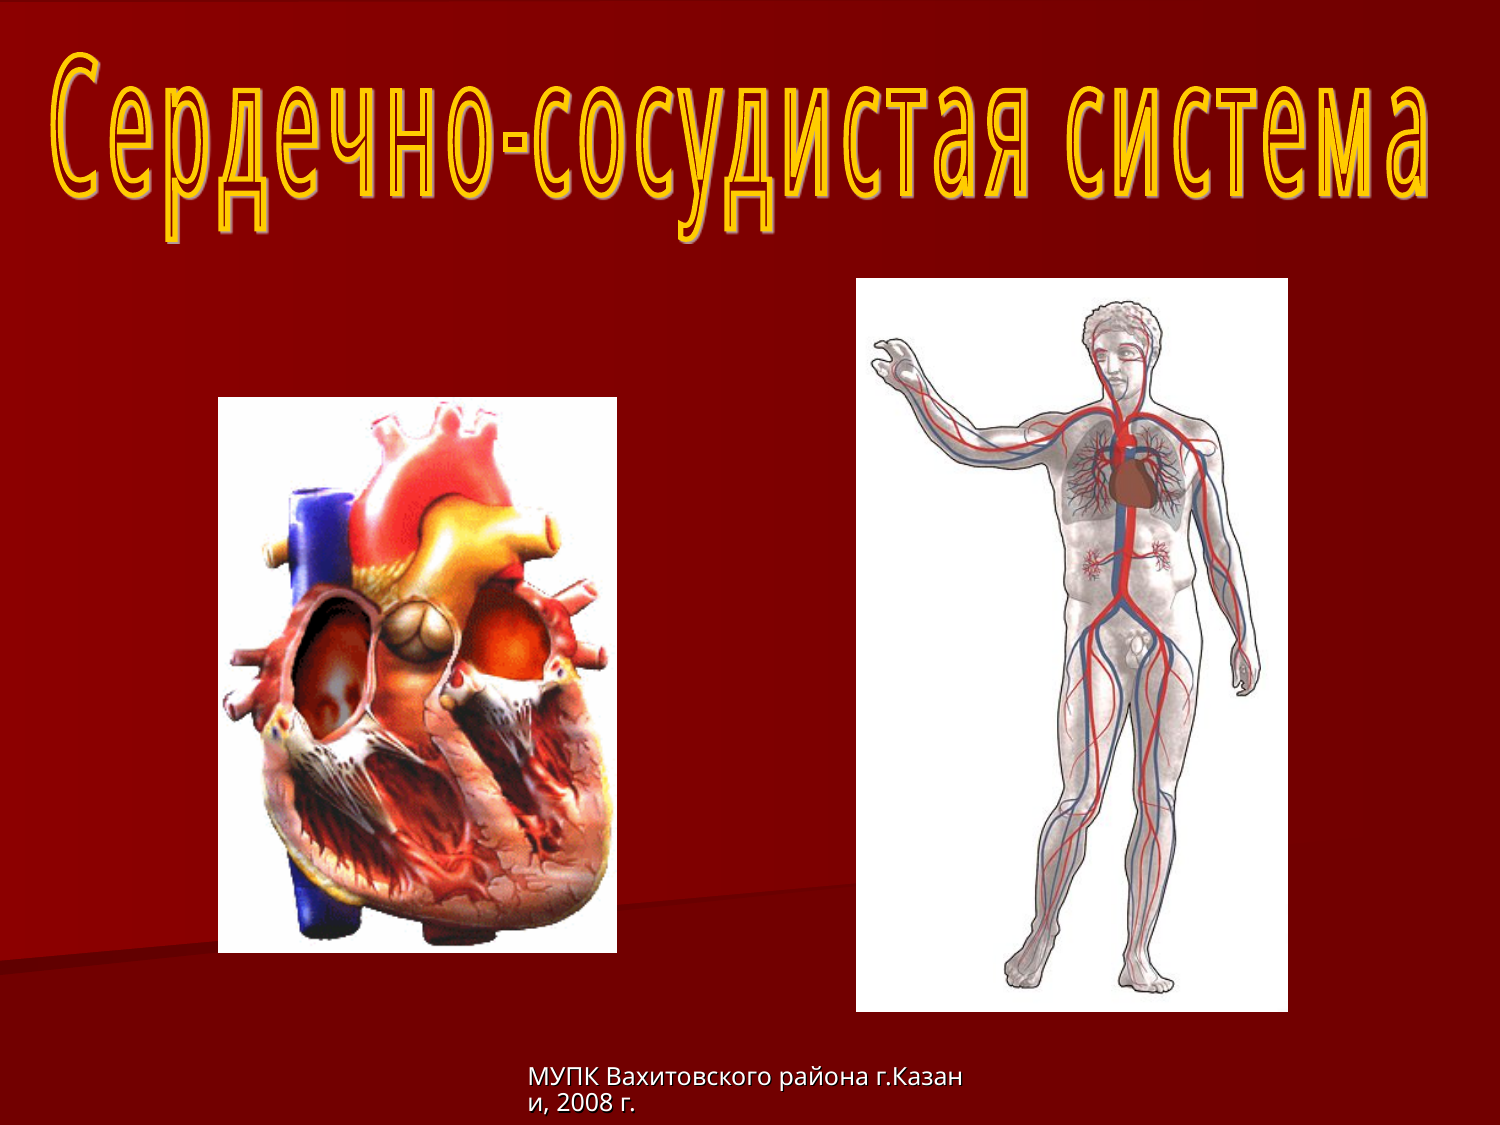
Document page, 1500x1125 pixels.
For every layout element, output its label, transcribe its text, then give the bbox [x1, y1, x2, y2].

text_box Сердечно-сосудистая система [936, 88, 971, 196]
text_box Сердечно-сосудистая система [1265, 88, 1302, 196]
text_box Сердечно-сосудистая система [536, 88, 568, 196]
text_box Сердечно-сосудистая система [582, 88, 622, 196]
text_box Сердечно-сосудистая система [1321, 90, 1367, 194]
text_box Сердечно-сосудистая система [53, 54, 96, 196]
text_box Сердечно-сосудистая система [888, 90, 924, 194]
text_box Сердечно-сосудистая система [112, 88, 149, 196]
text_box Сердечно-сосудистая система [1117, 90, 1155, 194]
text_box Сердечно-сосудистая система [987, 90, 1024, 194]
text_box Сердечно-сосудистая система [726, 90, 770, 229]
text_box Сердечно-сосудистая система [1176, 88, 1207, 196]
text_box Сердечно-сосудистая система [450, 88, 490, 196]
text_box Сердечно-сосудистая система [787, 90, 825, 194]
text_box Сердечно-сосудистая система [679, 90, 720, 240]
text_box Сердечно-сосудистая система [846, 88, 877, 196]
text_box Сердечно-сосудистая система [278, 88, 315, 196]
text_box Сердечно-сосудистая система [392, 90, 430, 194]
picture [218, 397, 617, 953]
text_box Сердечно-сосудистая система [1218, 90, 1253, 194]
text_box Сердечно-сосудистая система [638, 88, 670, 196]
text_box Сердечно-сосудистая система [1069, 88, 1100, 196]
picture [856, 278, 1288, 1012]
text_box Сердечно-сосудистая система [1388, 88, 1424, 196]
text_box Сердечно-сосудистая система [220, 90, 264, 229]
text_box Сердечно-сосудистая система [333, 90, 370, 194]
text_box Сердечно-сосудистая система [168, 88, 206, 240]
